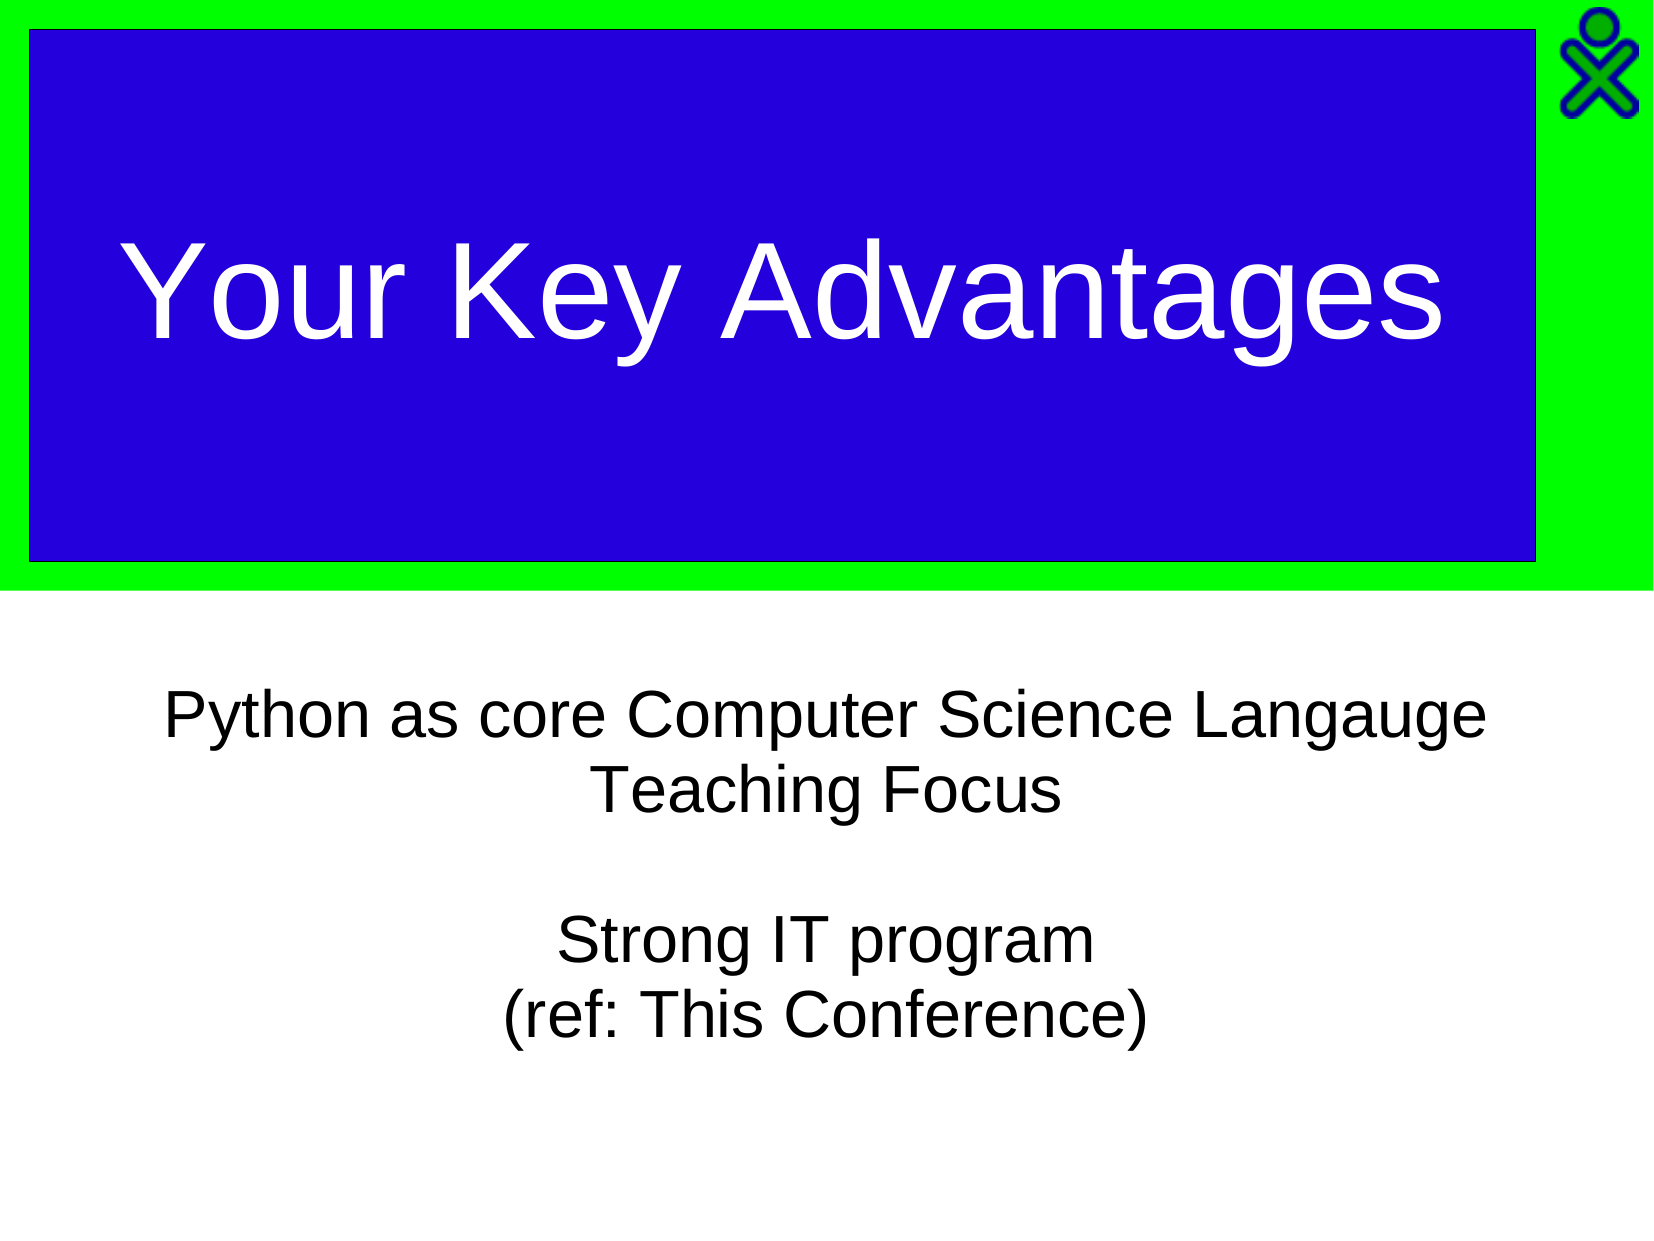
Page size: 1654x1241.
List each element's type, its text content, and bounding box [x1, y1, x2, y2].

picture [1559, 7, 1639, 119]
subtitle Python as core Computer Science Langauge Teaching Focus Strong IT program (ref: This Conference) [82, 627, 1571, 1102]
title Your Key Advantages [59, 56, 1506, 525]
